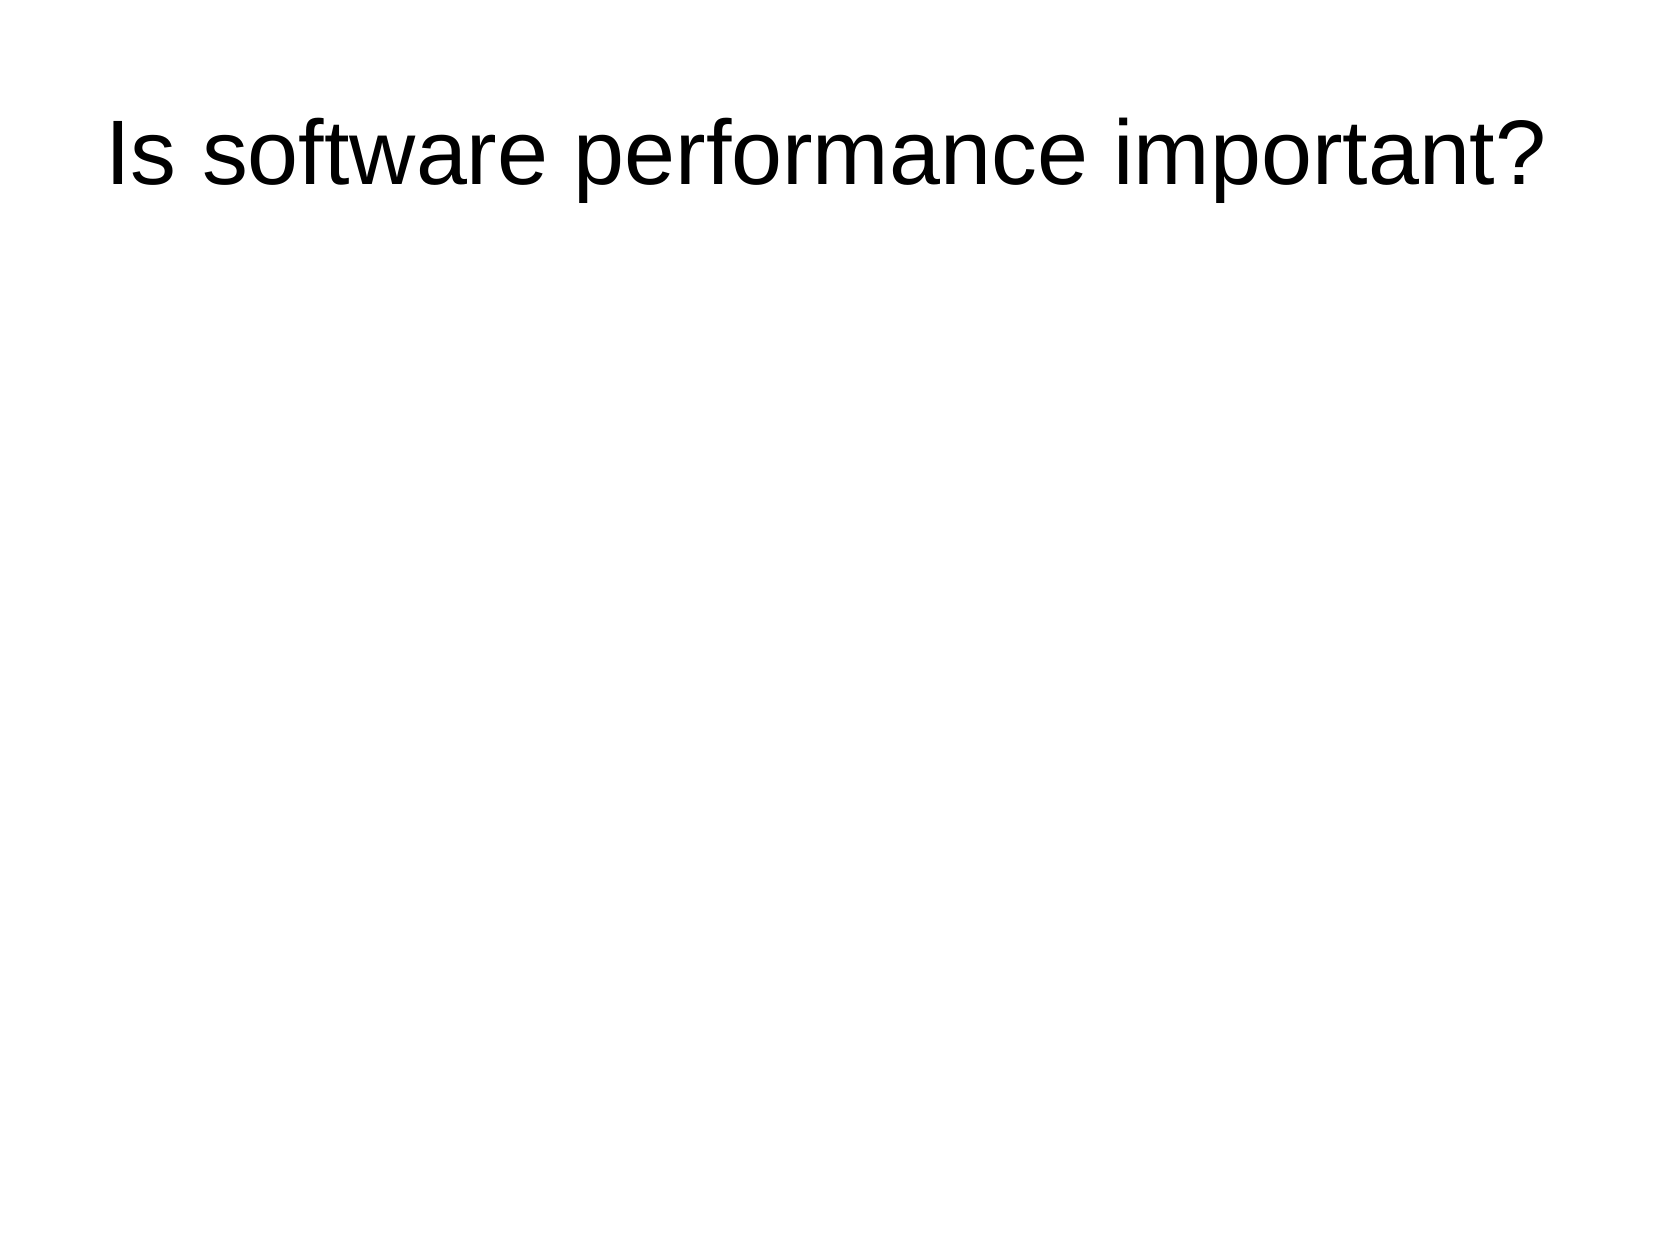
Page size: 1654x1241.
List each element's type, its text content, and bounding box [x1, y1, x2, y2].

title Is software performance important? [82, 49, 1571, 257]
